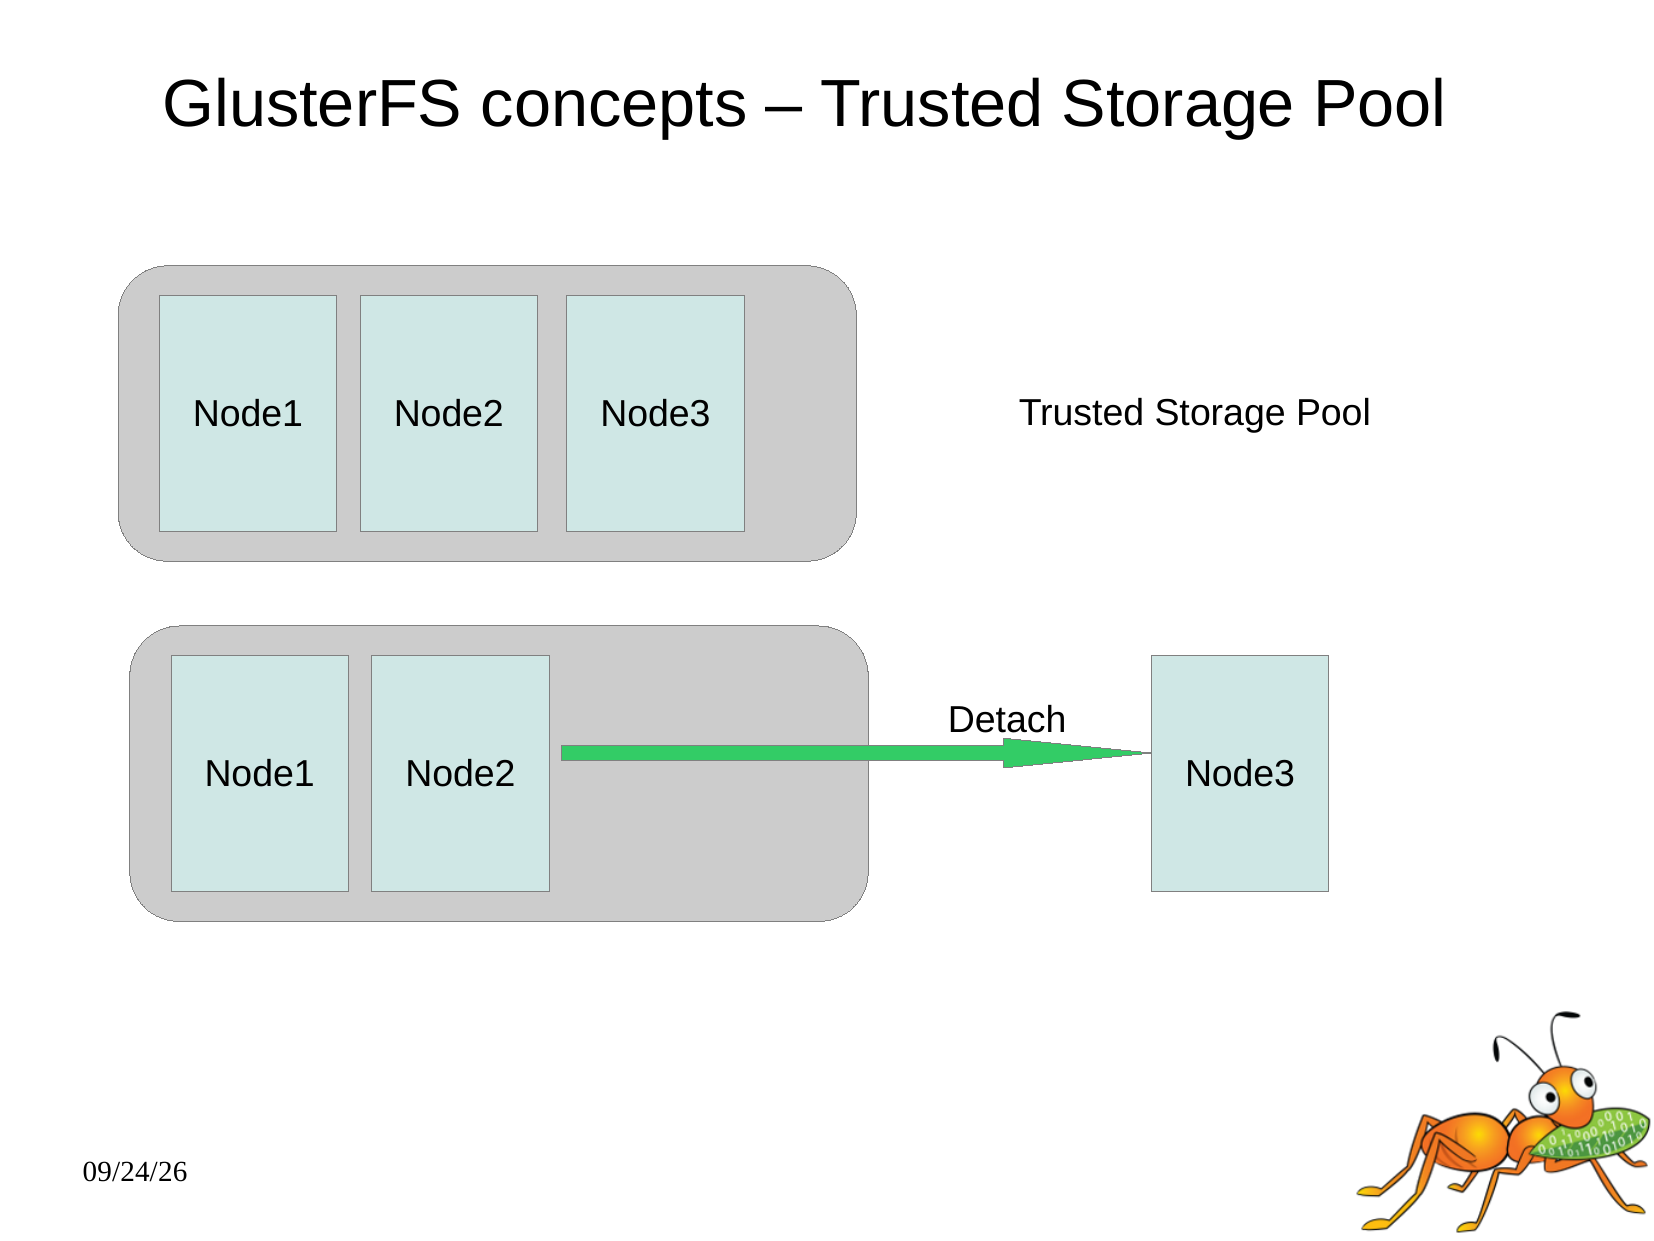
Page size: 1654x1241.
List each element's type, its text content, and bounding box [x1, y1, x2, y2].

text_box Node3 [1151, 655, 1329, 892]
text_box Node1 [159, 295, 337, 532]
text_box [129, 625, 1152, 922]
text_box Node2 [371, 655, 550, 892]
text_box [118, 265, 857, 562]
text_box Trusted Storage Pool [1003, 383, 1477, 441]
text_box [147, 0, 1653, 168]
text_box Node2 [360, 295, 538, 532]
text_box Node3 [566, 295, 745, 532]
picture [1353, 1009, 1654, 1235]
text_box Node1 [171, 655, 349, 892]
text_box GlusterFS concepts – Trusted Storage Pool [147, 59, 1536, 149]
text_box Detach [933, 691, 1111, 748]
